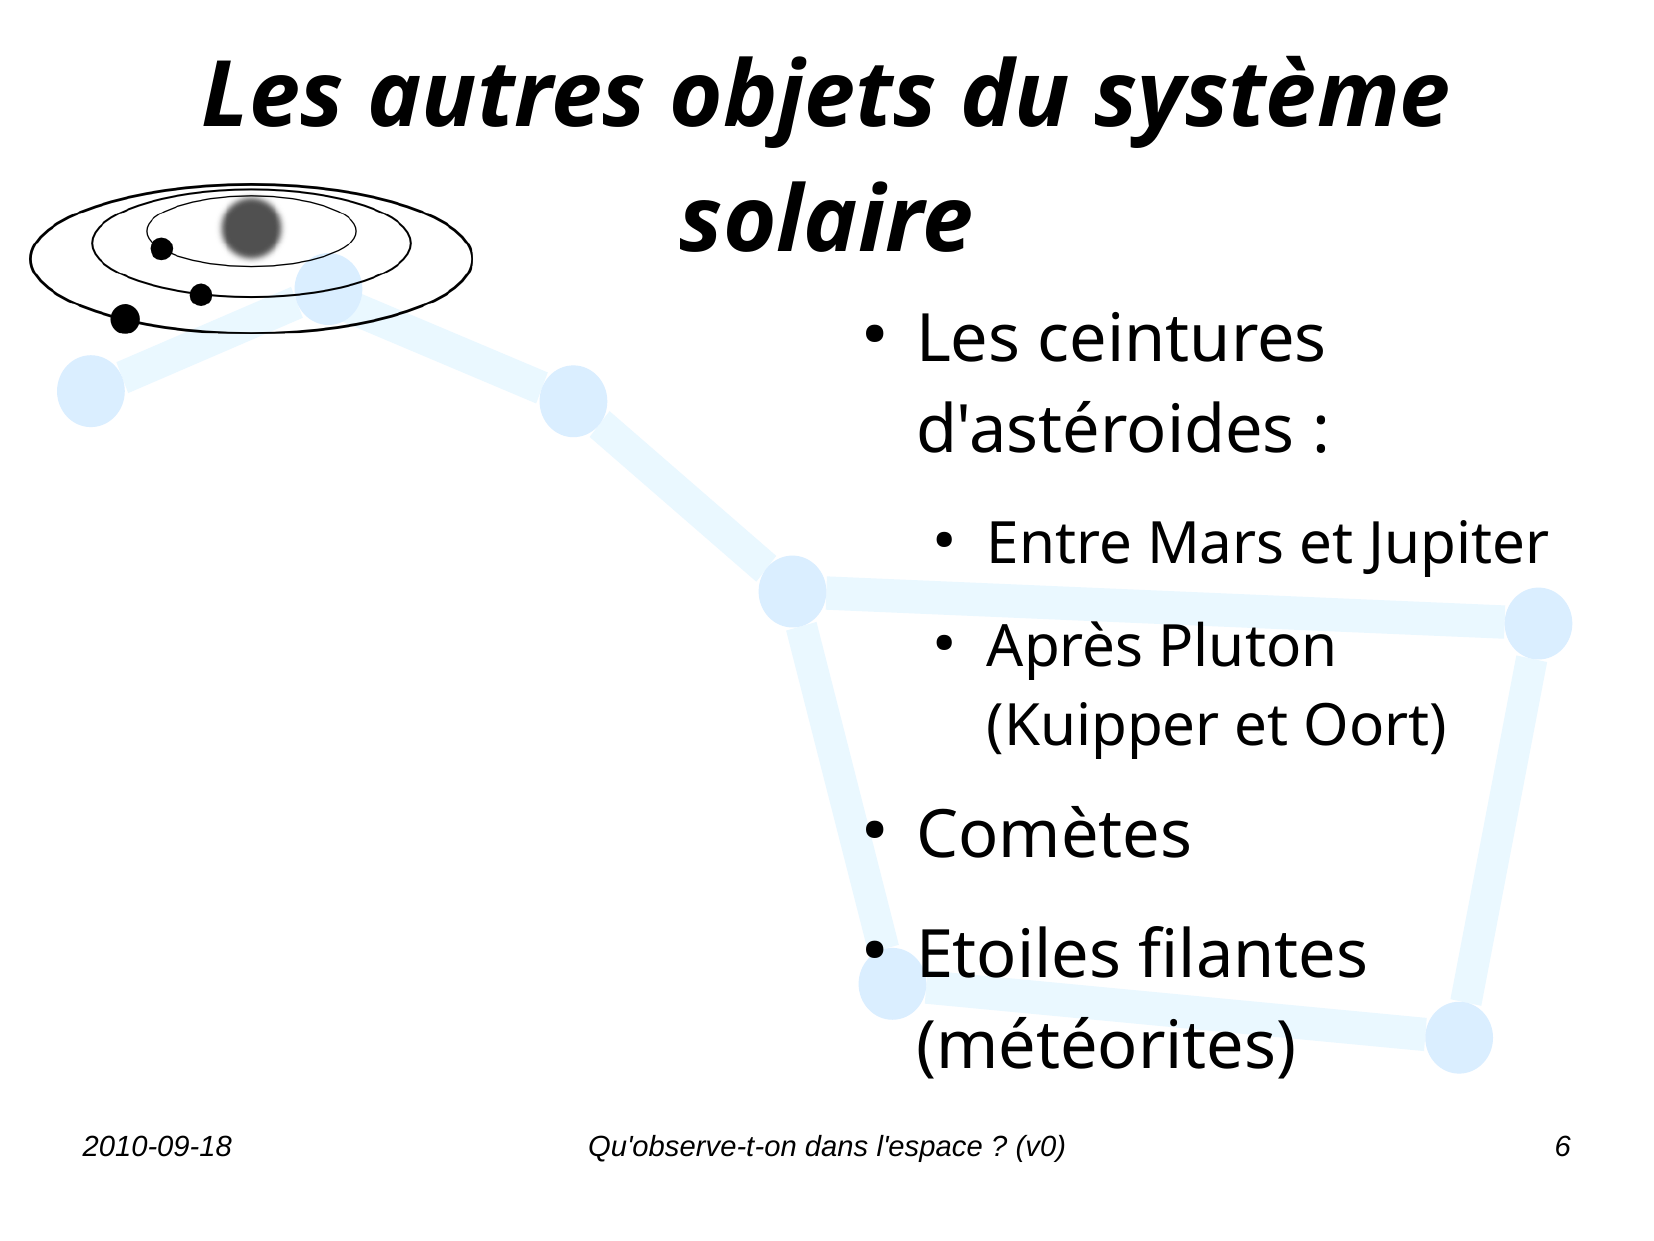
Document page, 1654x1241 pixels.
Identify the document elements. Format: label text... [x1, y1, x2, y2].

list Les ceintures d'astéroides : Entre Mars et Jupiter Après Pluton (Kuipper et Oort) Comètes Etoiles filantes (météorites) [845, 290, 1572, 1109]
picture [29, 183, 809, 1109]
title Les autres objets du système solaire [82, 23, 1571, 283]
